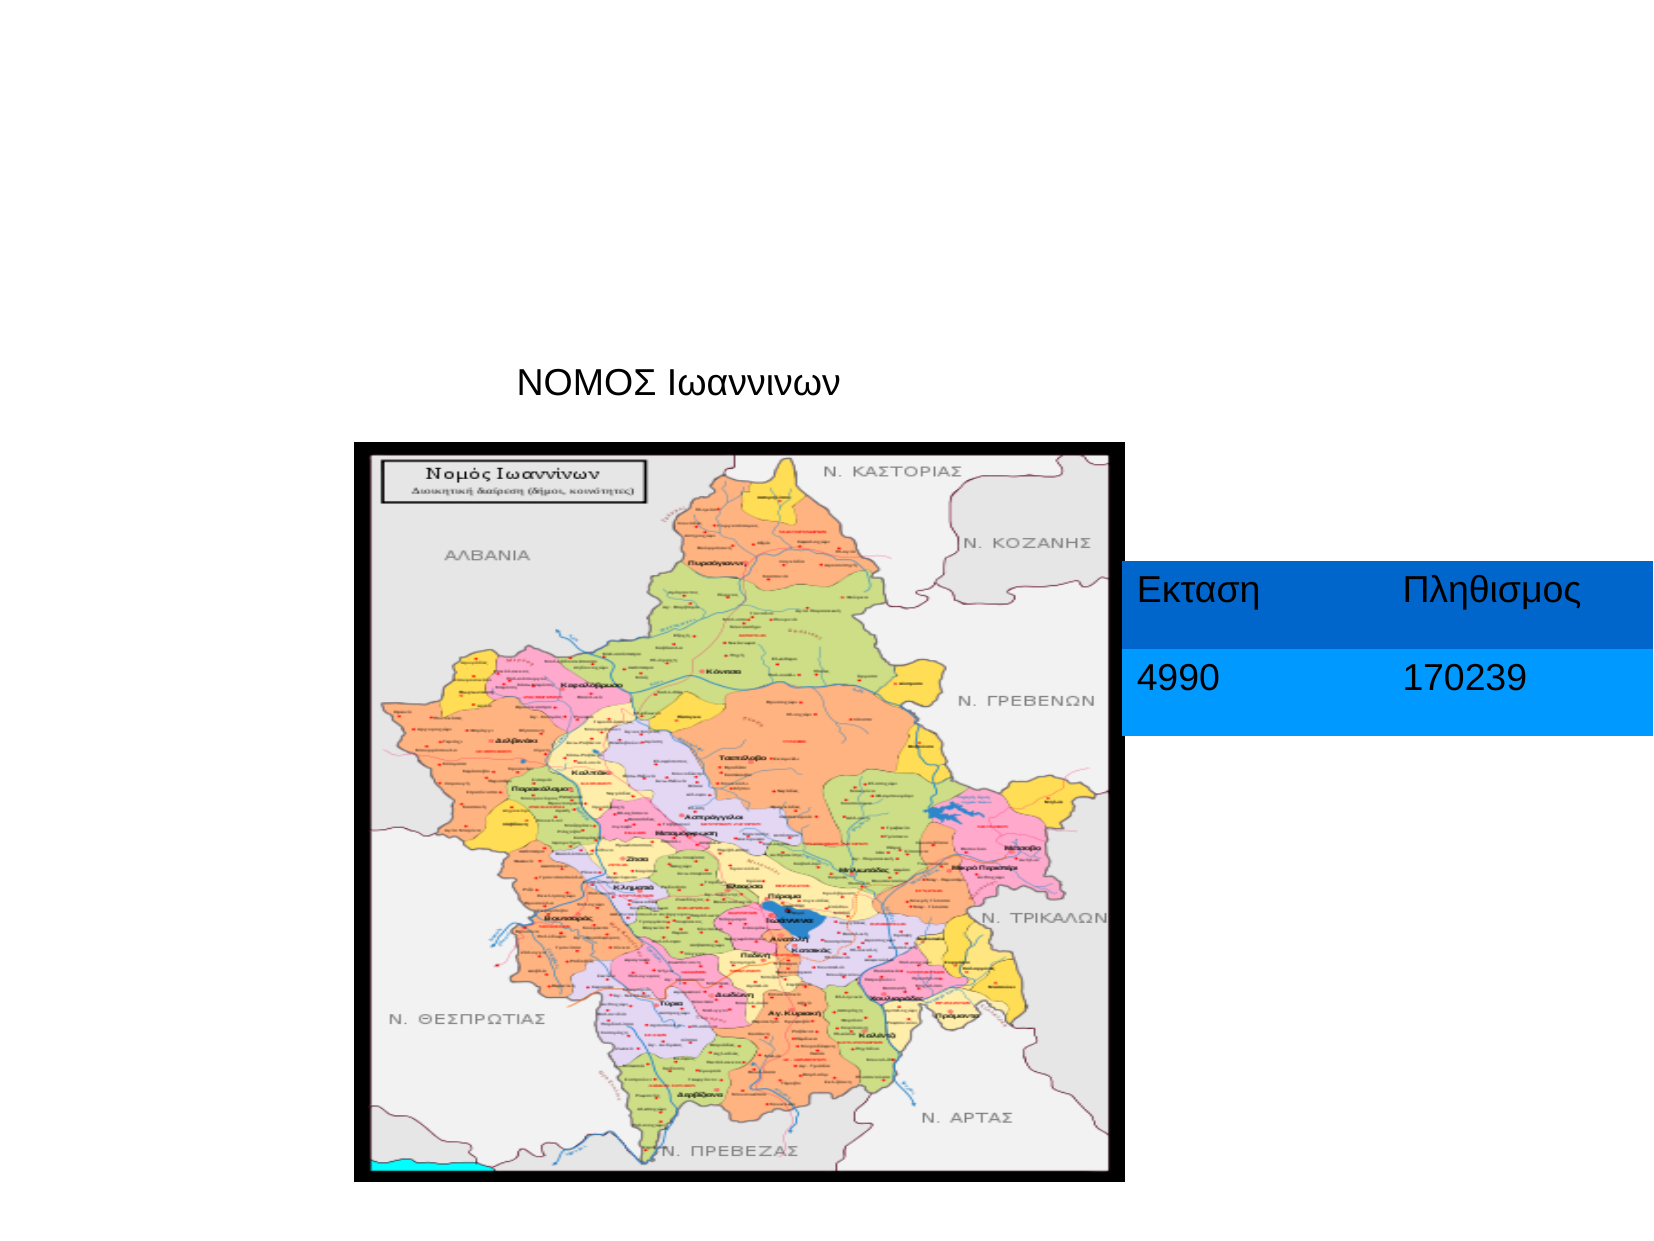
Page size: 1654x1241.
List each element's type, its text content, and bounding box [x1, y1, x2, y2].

table_cell 170239 [1388, 649, 1653, 736]
table_header Εκταση [1122, 561, 1388, 649]
picture [354, 442, 1125, 1182]
table_header Πληθισμος [1388, 561, 1653, 649]
text_box ΝΟΜΟΣ Ιωαννινων [501, 354, 857, 412]
table_cell 4990 [1122, 649, 1388, 736]
